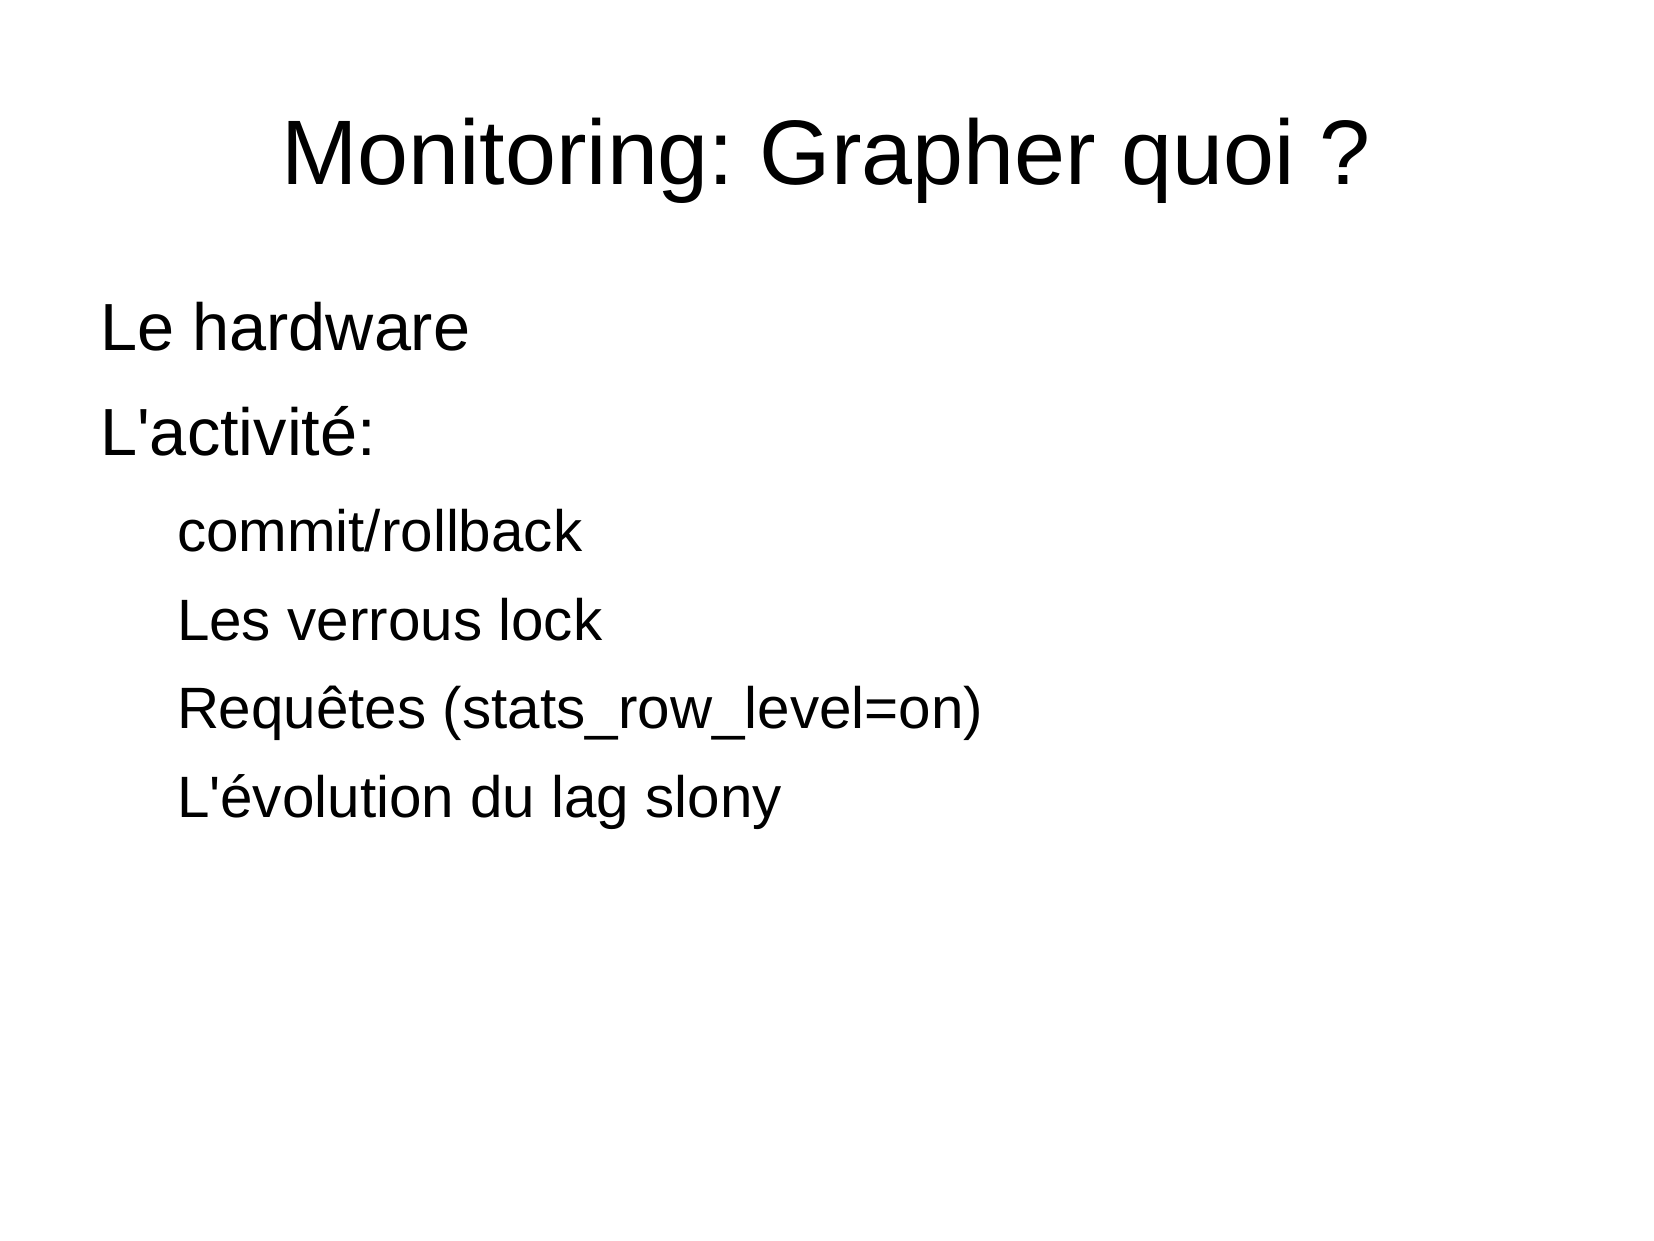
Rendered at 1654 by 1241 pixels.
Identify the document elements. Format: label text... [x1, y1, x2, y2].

title Monitoring: Grapher quoi ? [82, 56, 1571, 250]
list Le hardware L'activité: commit/rollback Les verrous lock Requêtes (stats_row_level=on) L'évolution du lag slony [82, 290, 1571, 1094]
